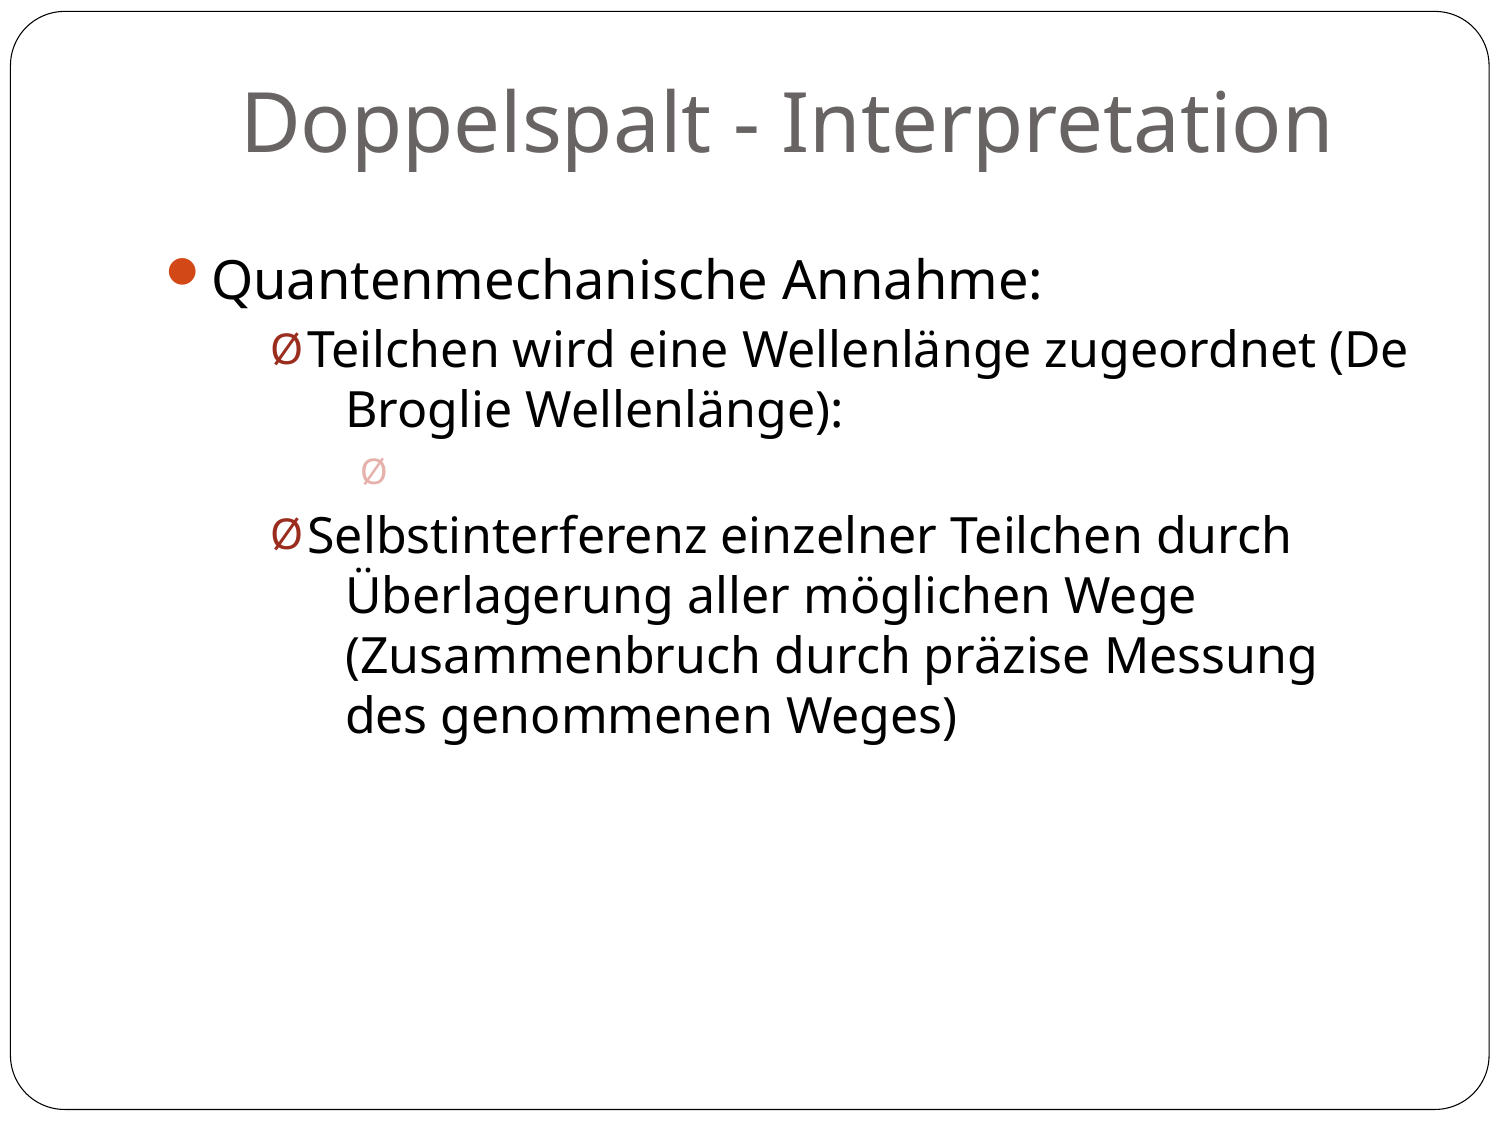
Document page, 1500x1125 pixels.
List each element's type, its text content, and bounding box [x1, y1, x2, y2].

list Quantenmechanische Annahme: Teilchen wird eine Wellenlänge zugeordnet (De Broglie Wellenlänge): Selbstinterferenz einzelner Teilchen durch Überlagerung aller möglichen Wege (Zusammenbruch durch präzise Messung des genommenen Weges) [150, 237, 1426, 988]
title Doppelspalt - Interpretation [150, 45, 1426, 185]
